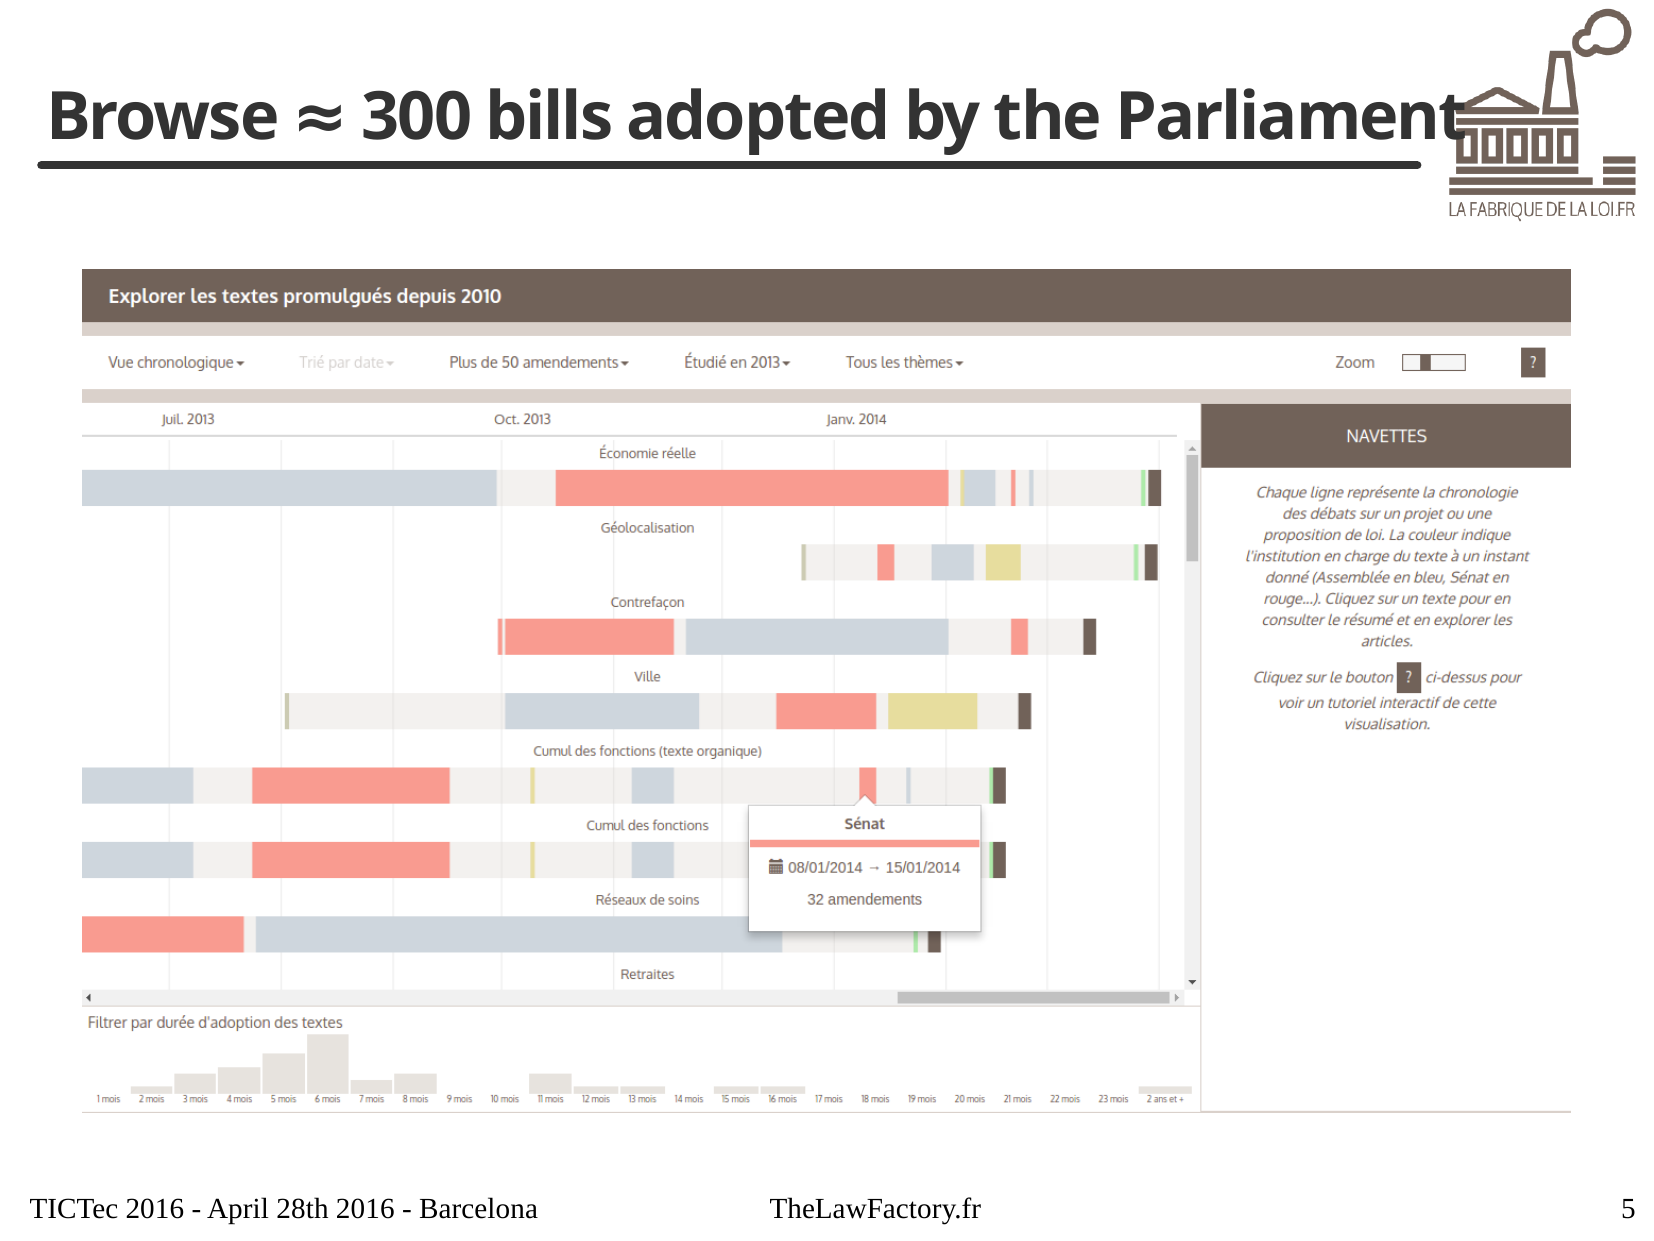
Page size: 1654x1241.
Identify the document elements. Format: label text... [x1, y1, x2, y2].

picture [82, 269, 1571, 1113]
picture [1429, 0, 1654, 225]
title Browse ≈ 300 bills adopted by the Parliament [29, 37, 1518, 189]
